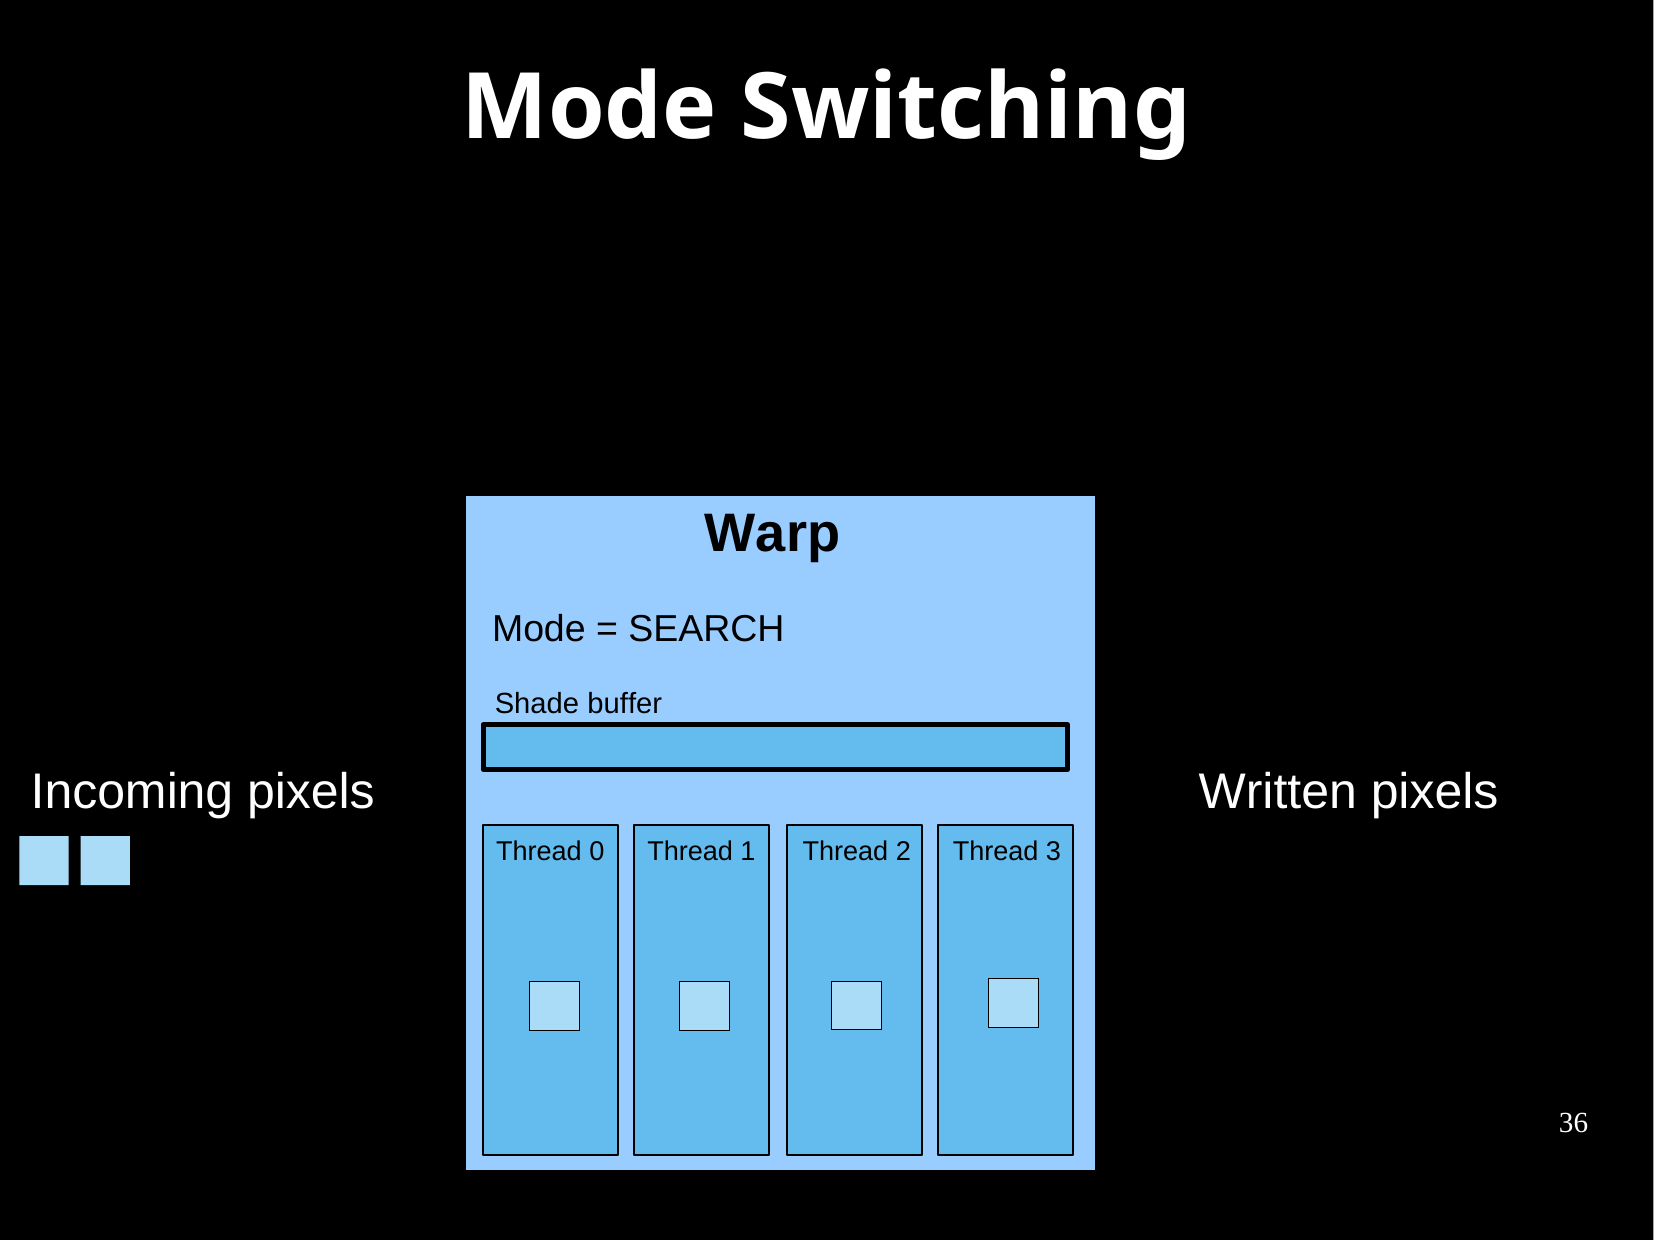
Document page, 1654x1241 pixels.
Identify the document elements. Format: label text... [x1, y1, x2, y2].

text_box Warp [690, 495, 991, 571]
title Mode Switching [0, 0, 1654, 207]
text_box Written pixels [1183, 756, 1574, 865]
text_box Mode = SEARCH [477, 600, 808, 657]
text_box Thread 0 [481, 828, 625, 874]
text_box [19, 865, 69, 886]
text_box [80, 865, 130, 886]
text_box Incoming pixels [15, 756, 406, 865]
text_box [465, 495, 1096, 1171]
text_box Thread 1 [632, 828, 776, 874]
text_box Thread 2 [787, 828, 932, 874]
text_box Thread 3 [938, 828, 1082, 874]
text_box Shade buffer [480, 679, 766, 737]
